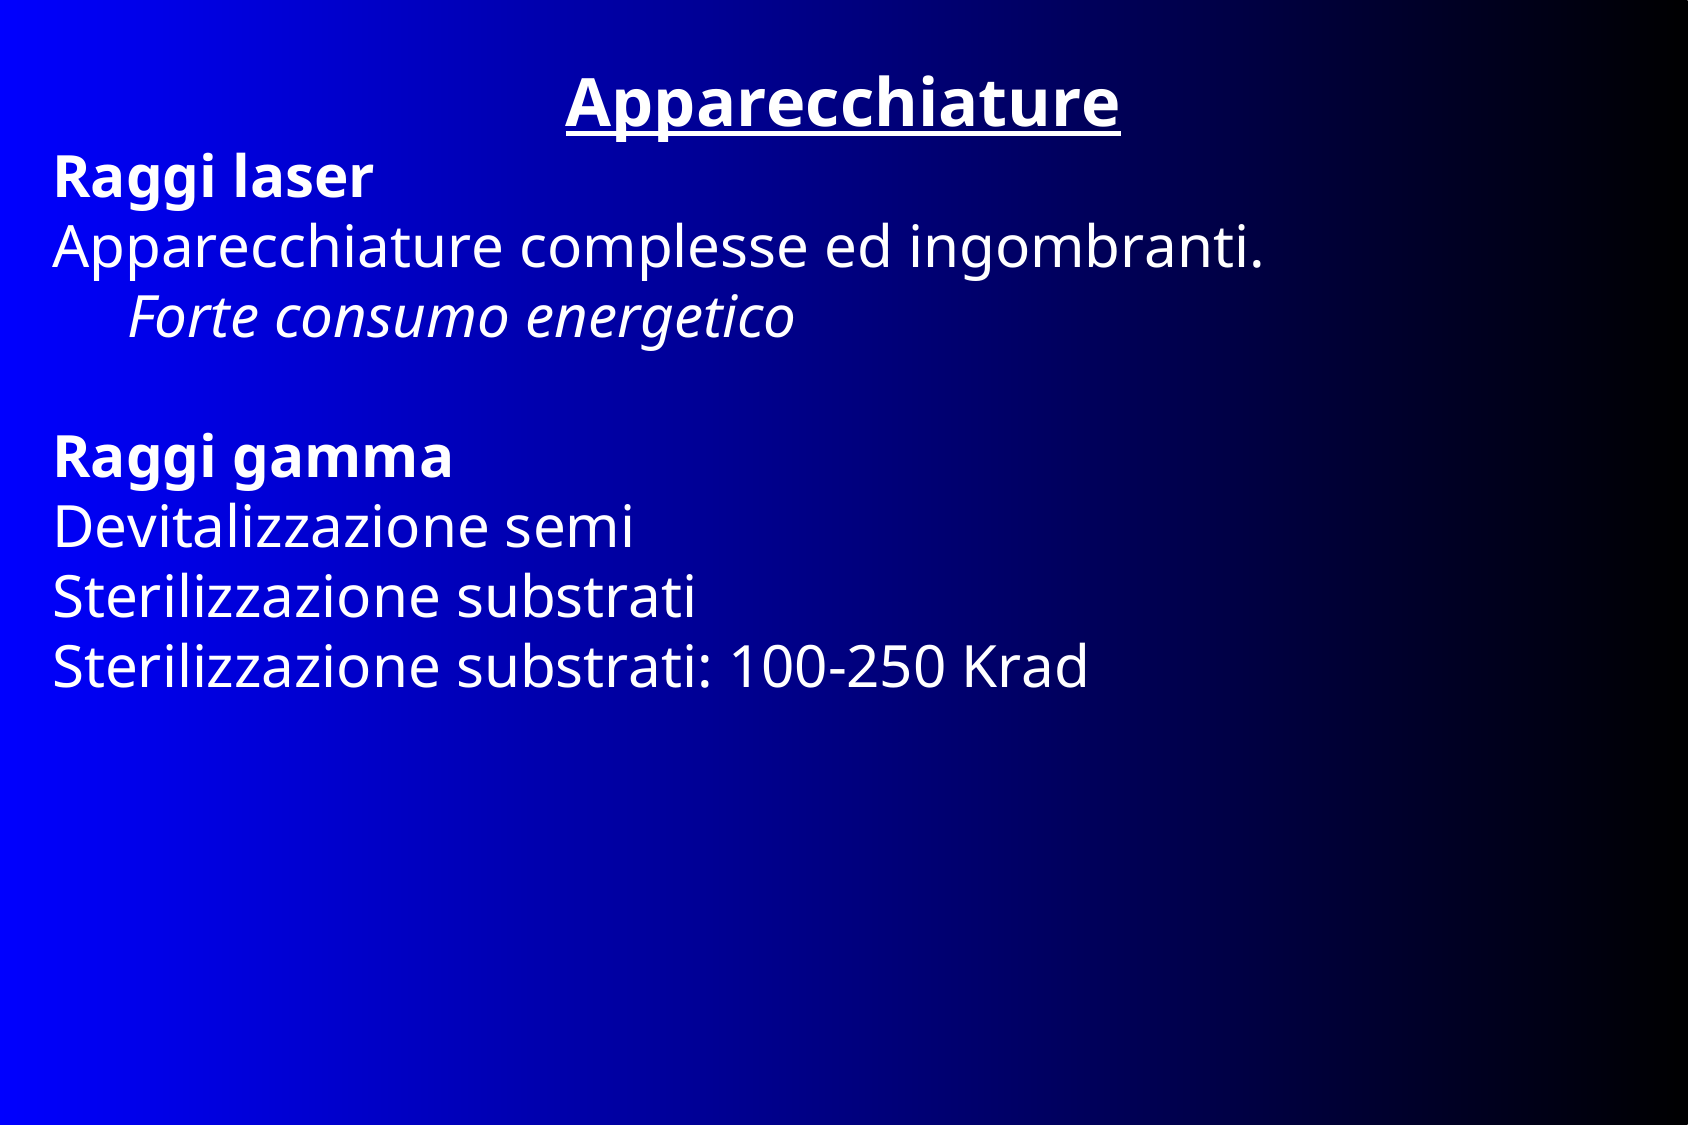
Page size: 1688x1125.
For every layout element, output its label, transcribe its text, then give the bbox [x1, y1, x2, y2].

text_box Apparecchiature Raggi laser Apparecchiature complesse ed ingombranti. Forte consumo energetico Raggi gamma Devitalizzazione semi Sterilizzazione substrati Sterilizzazione substrati: 100-250 Krad [37, 51, 1651, 708]
